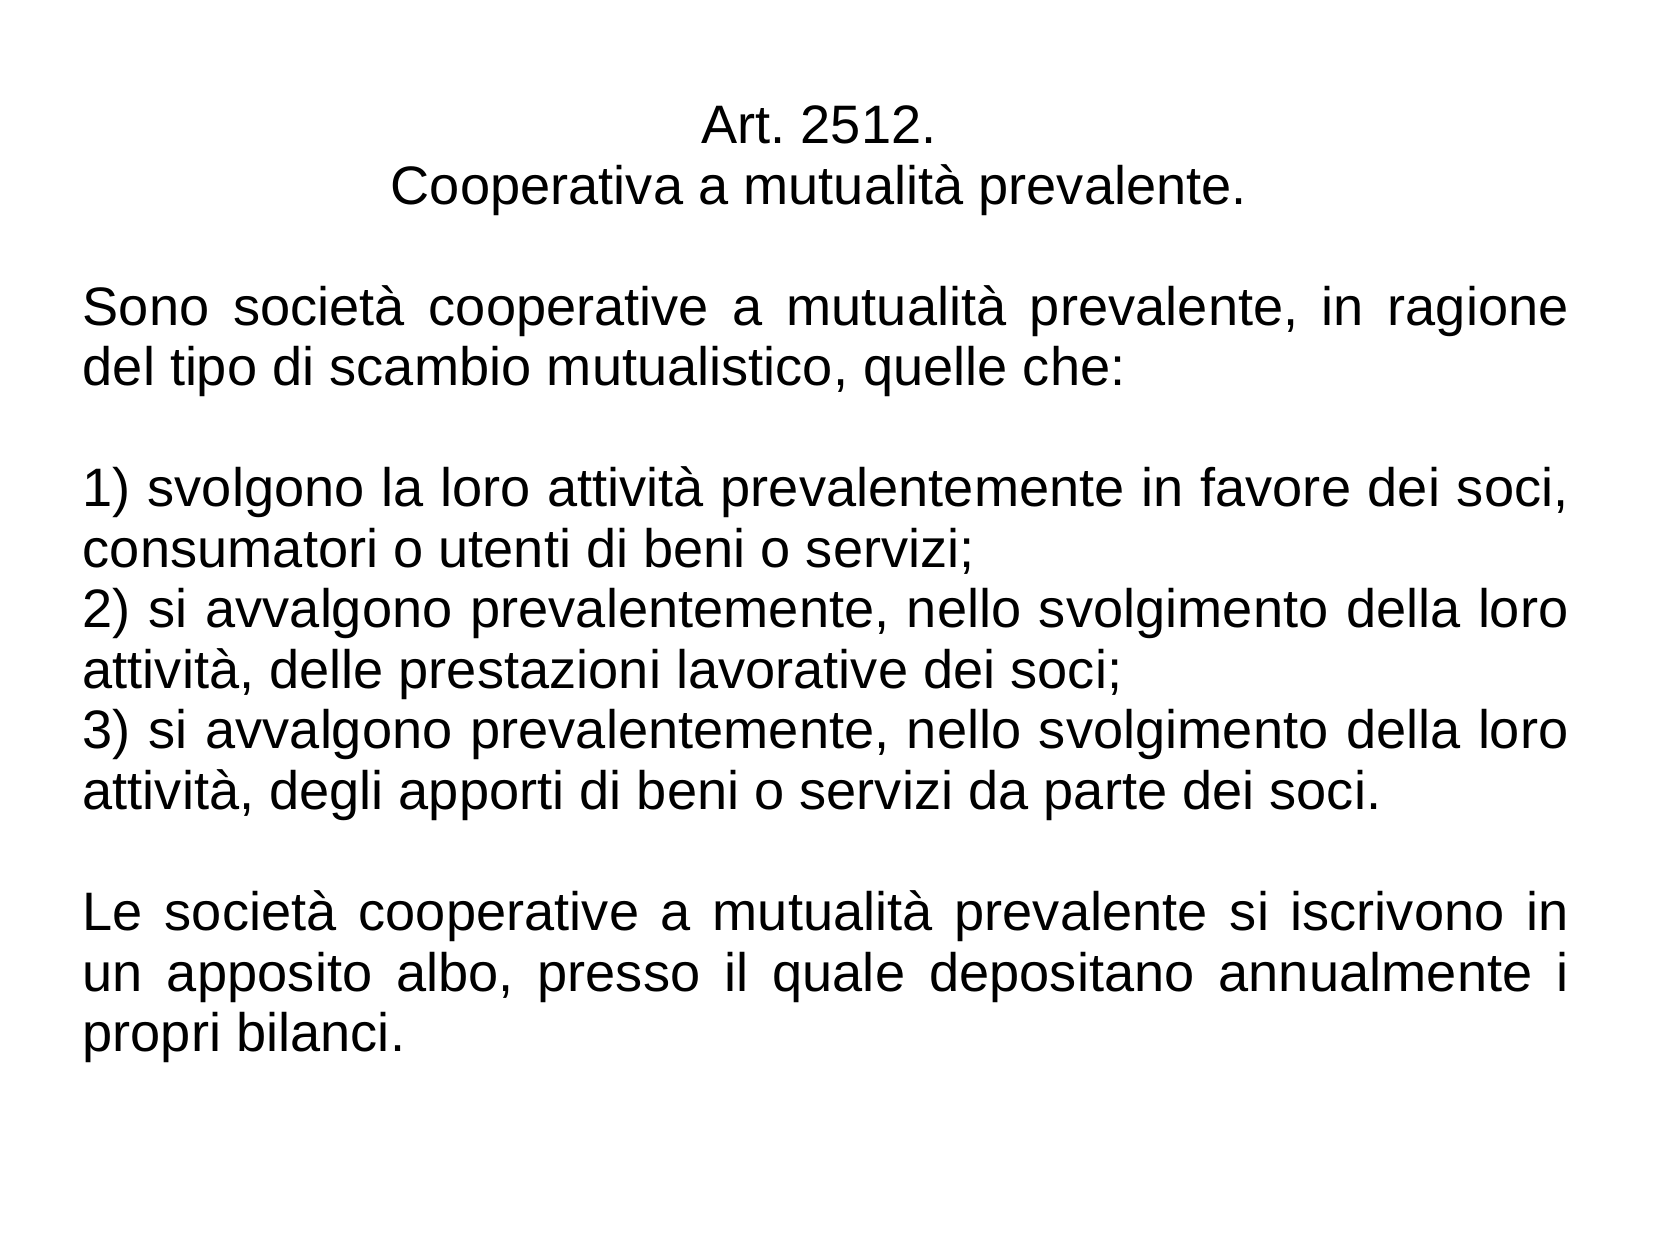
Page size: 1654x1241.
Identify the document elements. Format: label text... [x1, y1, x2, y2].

subtitle Art. 2512. Cooperativa a mutualità prevalente. Sono società cooperative a mutualità prevalente, in ragione del tipo di scambio mutualistico, quelle che: 1) svolgono la loro attività prevalentemente in favore dei soci, consumatori o utenti di beni o servizi; 2) si avvalgono prevalentemente, nello svolgimento della loro attività, delle prestazioni lavorative dei soci; 3) si avvalgono prevalentemente, nello svolgimento della loro attività, degli apporti di beni o servizi da parte dei soci. Le società cooperative a mutualità prevalente si iscrivono in un apposito albo, presso il quale depositano annualmente i propri bilanci. [82, 49, 1571, 1109]
